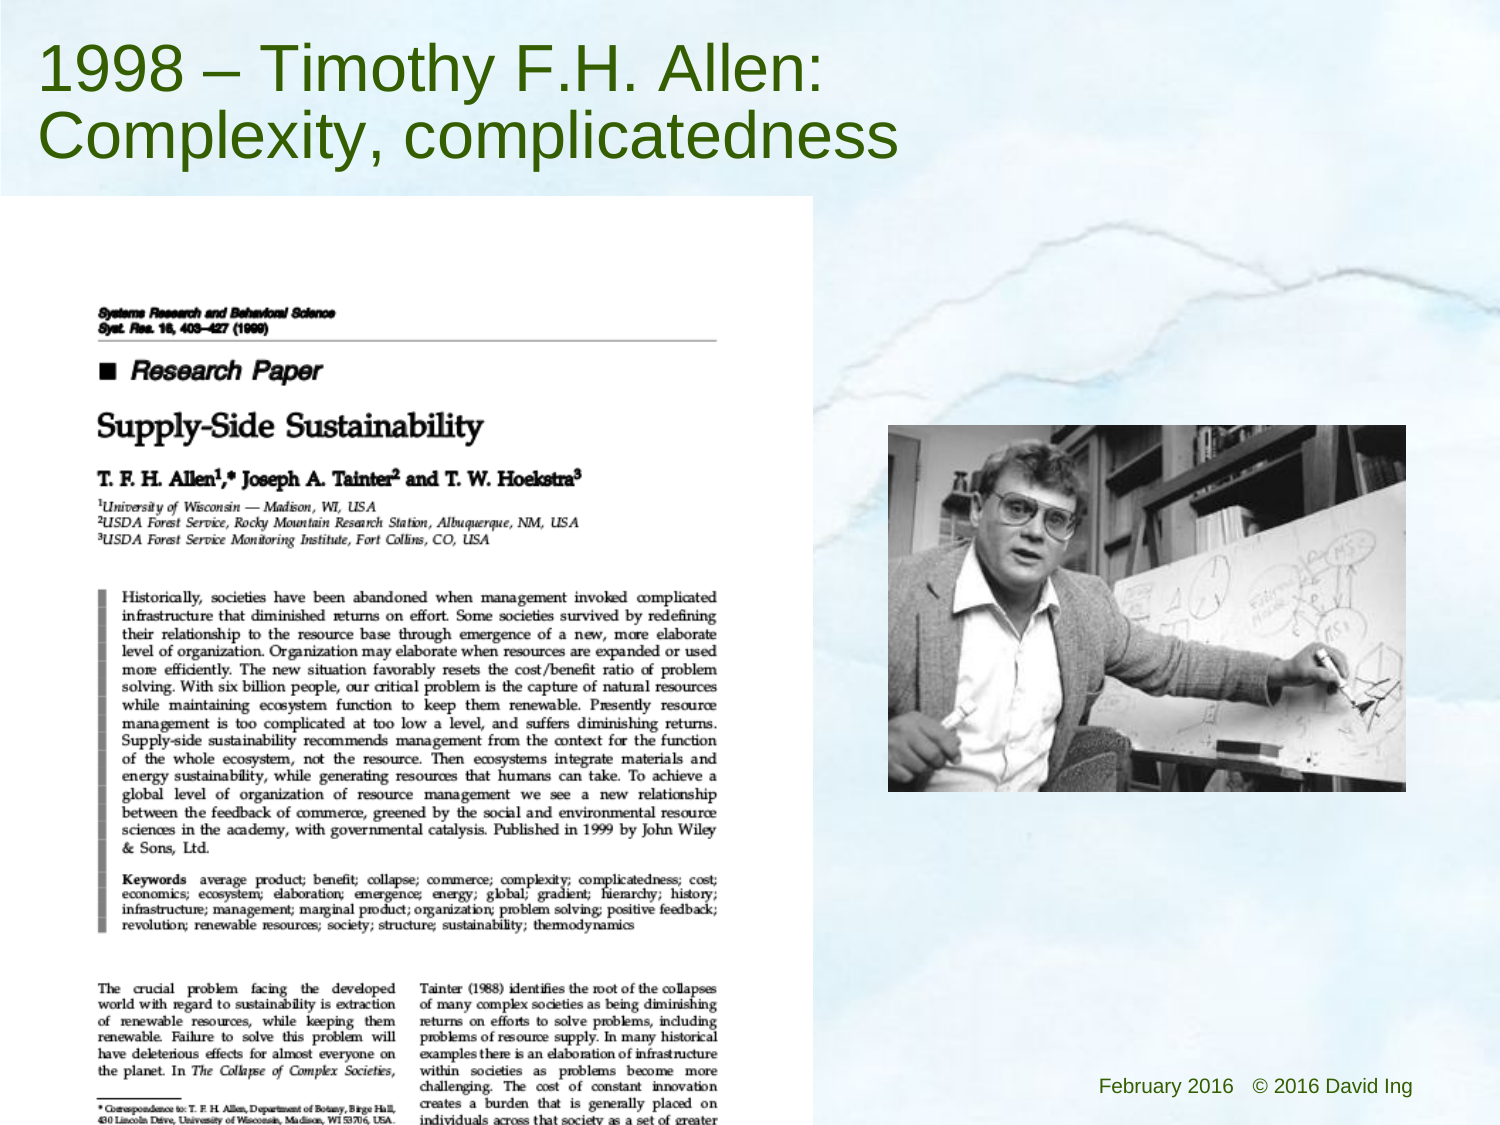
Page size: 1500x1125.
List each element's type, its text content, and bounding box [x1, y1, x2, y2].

title 1998 – Timothy F.H. Allen: Complexity, complicatedness [37, 37, 1463, 197]
picture [0, 0, 1500, 1125]
